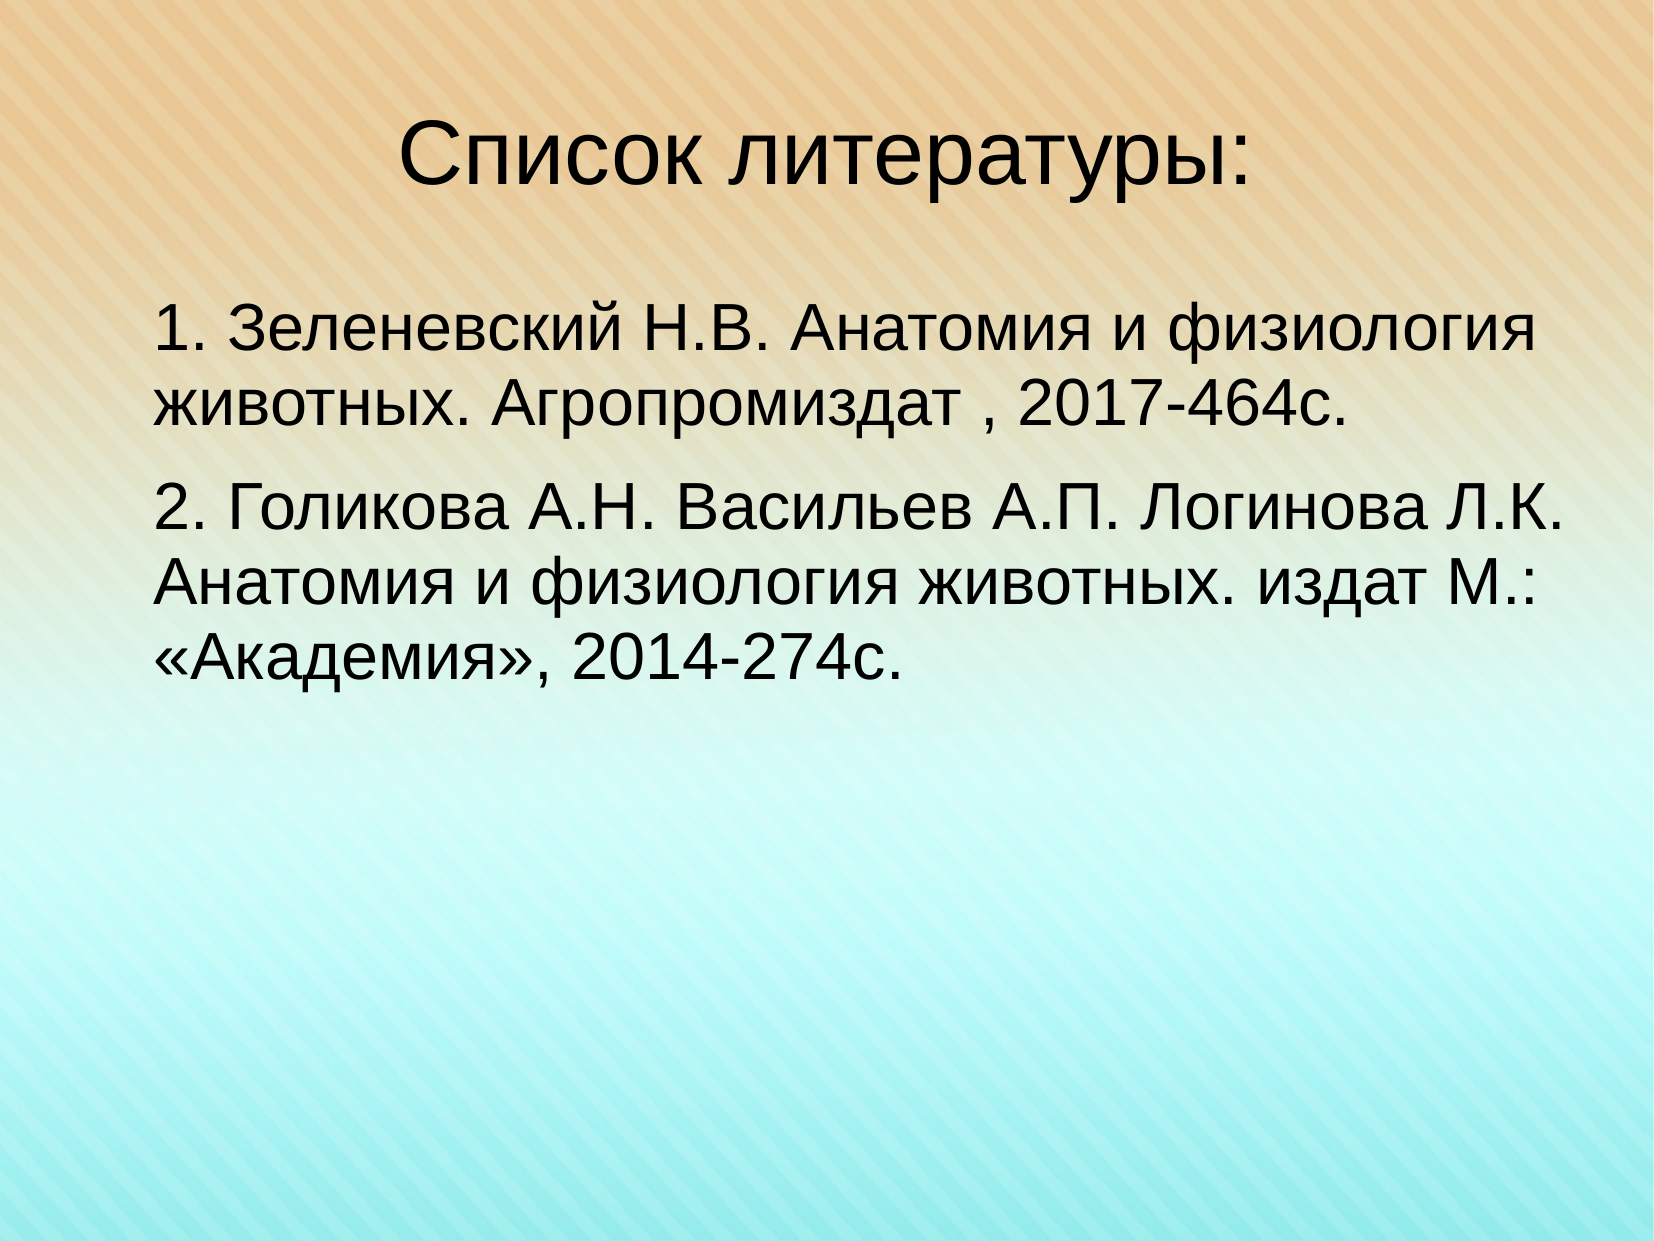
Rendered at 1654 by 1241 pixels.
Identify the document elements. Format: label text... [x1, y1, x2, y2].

list 1. Зеленевский Н.В. Анатомия и физиология животных. Агропромиздат , 2017-464с. 2. Голикова А.Н. Васильев А.П. Логинова Л.К. Анатомия и физиология животных. издат М.: «Академия», 2014-274с. [82, 290, 1571, 1109]
picture [0, 0, 1654, 1241]
title Список литературы: [82, 49, 1571, 257]
